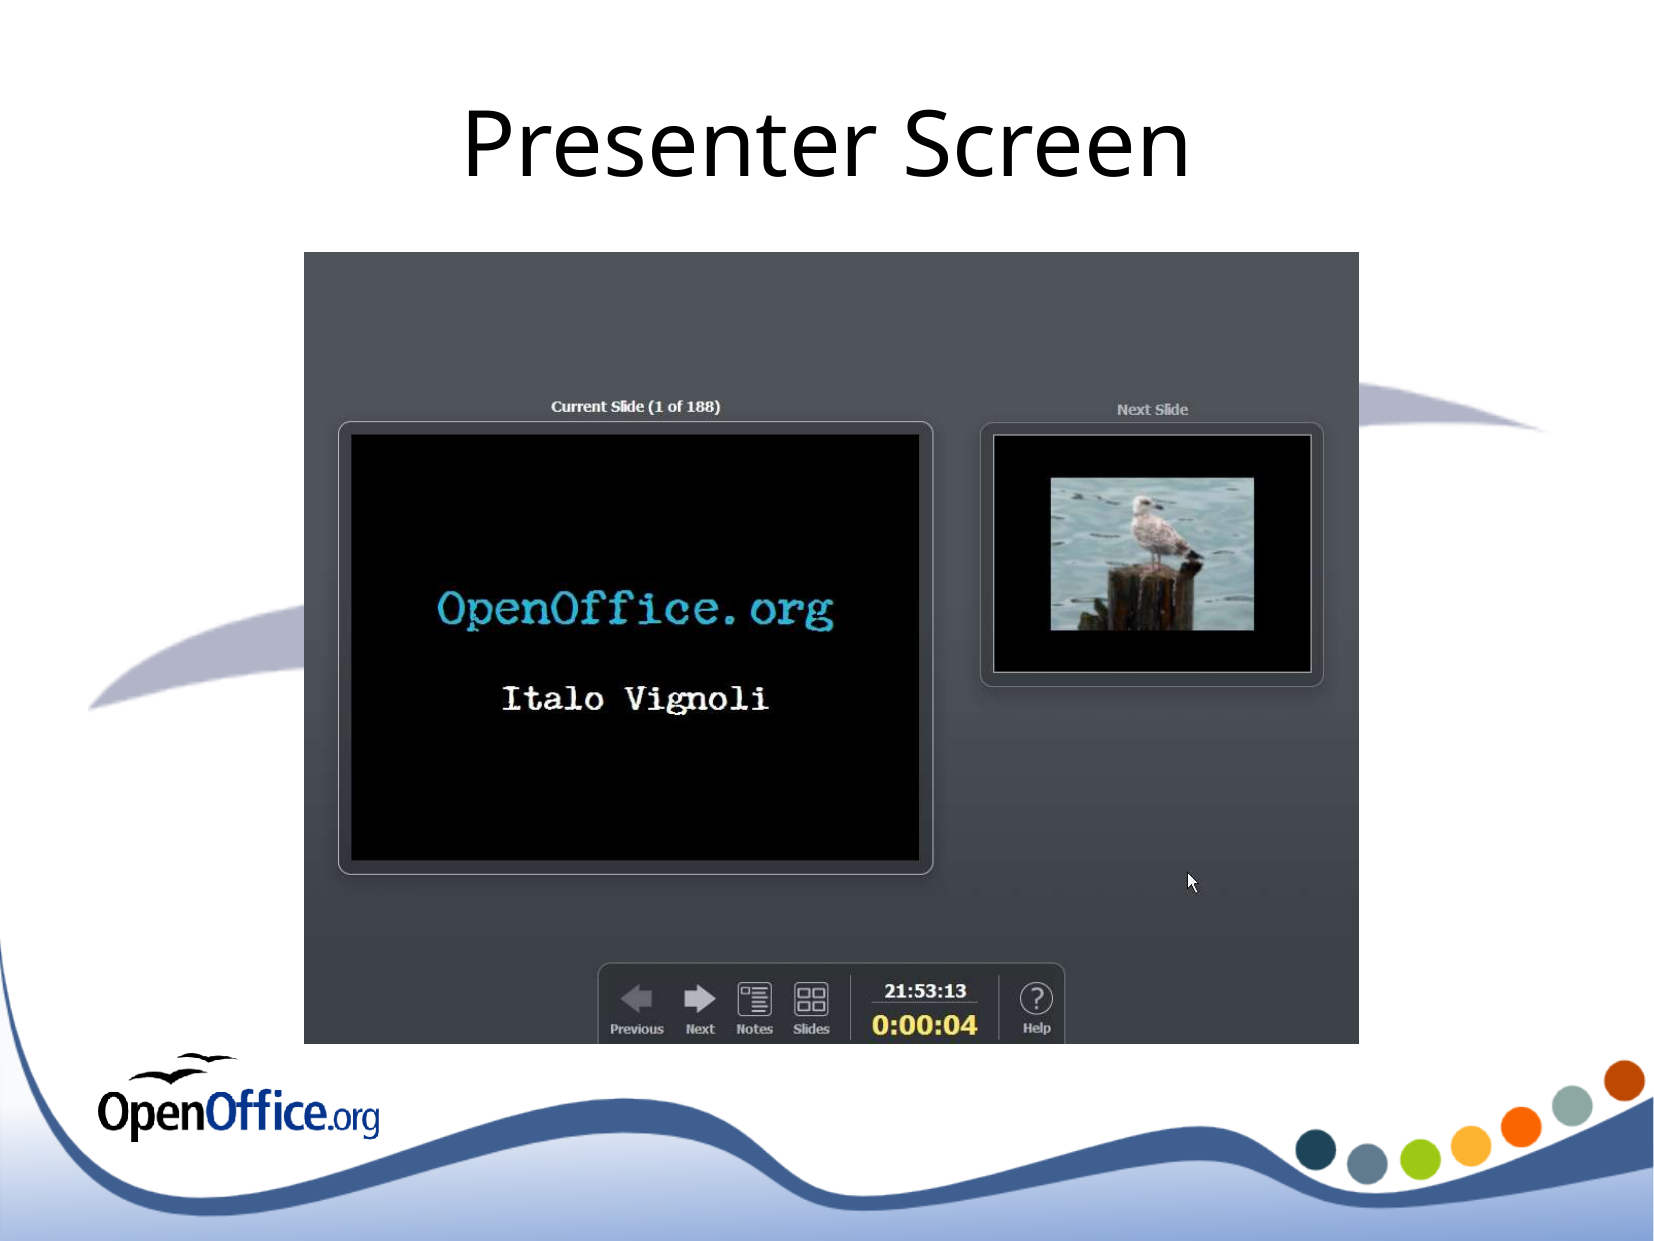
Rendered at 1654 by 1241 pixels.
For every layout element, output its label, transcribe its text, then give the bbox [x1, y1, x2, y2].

title Presenter Screen [82, 37, 1571, 245]
picture [0, 252, 1654, 1241]
